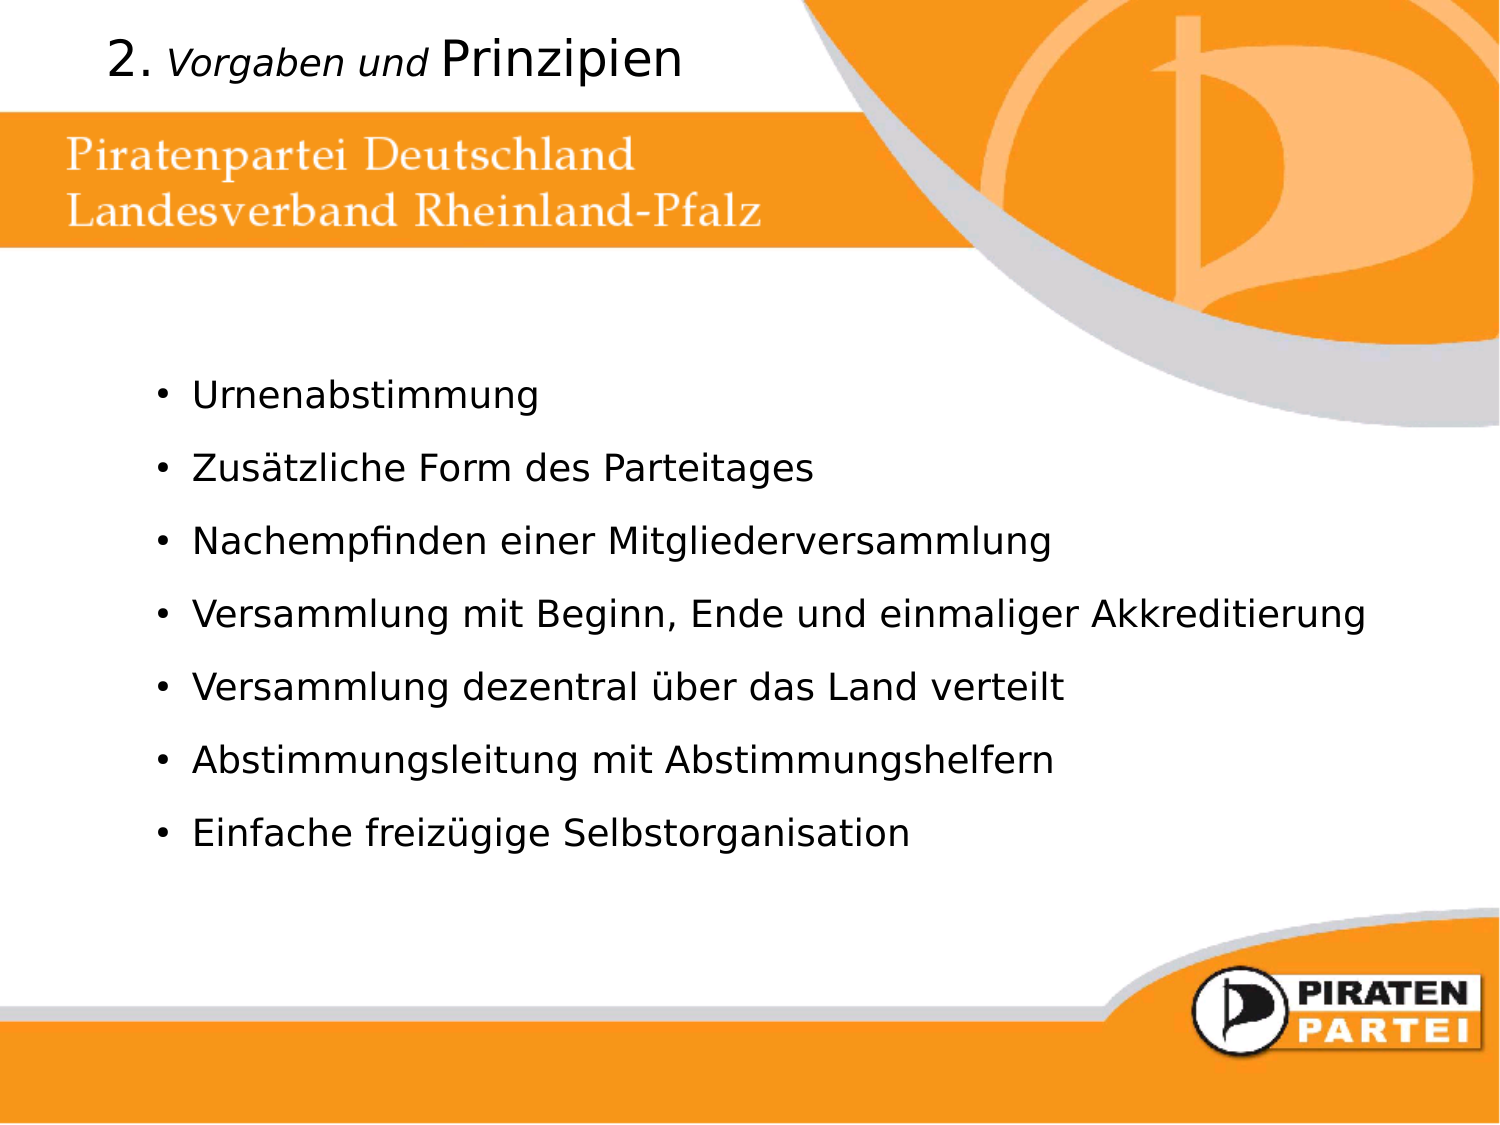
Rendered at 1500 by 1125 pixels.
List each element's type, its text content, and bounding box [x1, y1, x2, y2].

title 2. Vorgaben und Prinzipien [23, 11, 768, 107]
picture [0, 0, 1500, 1125]
text_box Urnenabstimmung Zusätzliche Form des Parteitages Nachempfinden einer Mitgliederversammlung Versammlung mit Beginn, Ende und einmaliger Akkreditierung Versammlung dezentral über das Land verteilt Abstimmungsleitung mit Abstimmungshelfern Einfache freizügige Selbstorganisation [141, 366, 1384, 863]
